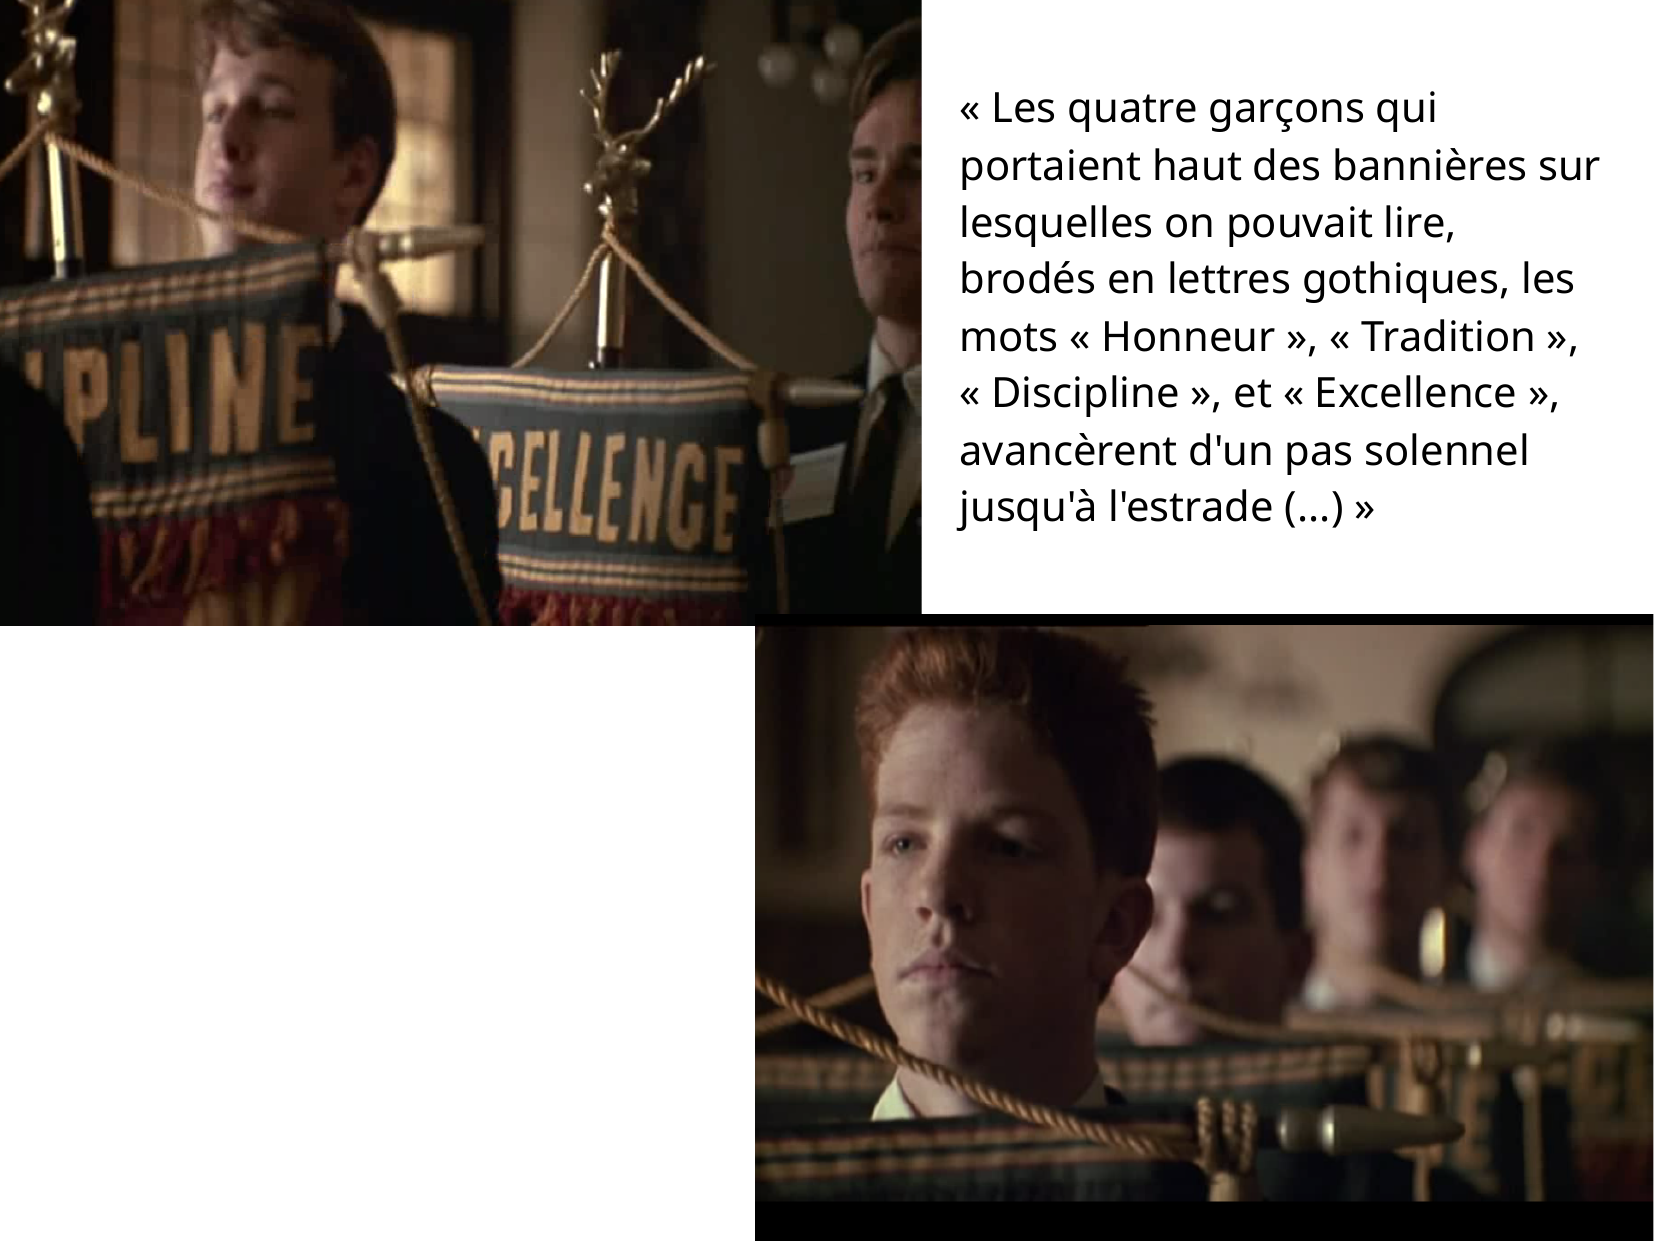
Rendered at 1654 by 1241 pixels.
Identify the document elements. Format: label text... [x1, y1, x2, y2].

text_box « Les quatre garçons qui portaient haut des bannières sur lesquelles on pouvait lire, brodés en lettres gothiques, les mots « Honneur », « Tradition », « Discipline », et « Excellence », avancèrent d'un pas solennel jusqu'à l'estrade (...) » [944, 70, 1619, 550]
picture [0, 0, 1654, 1241]
